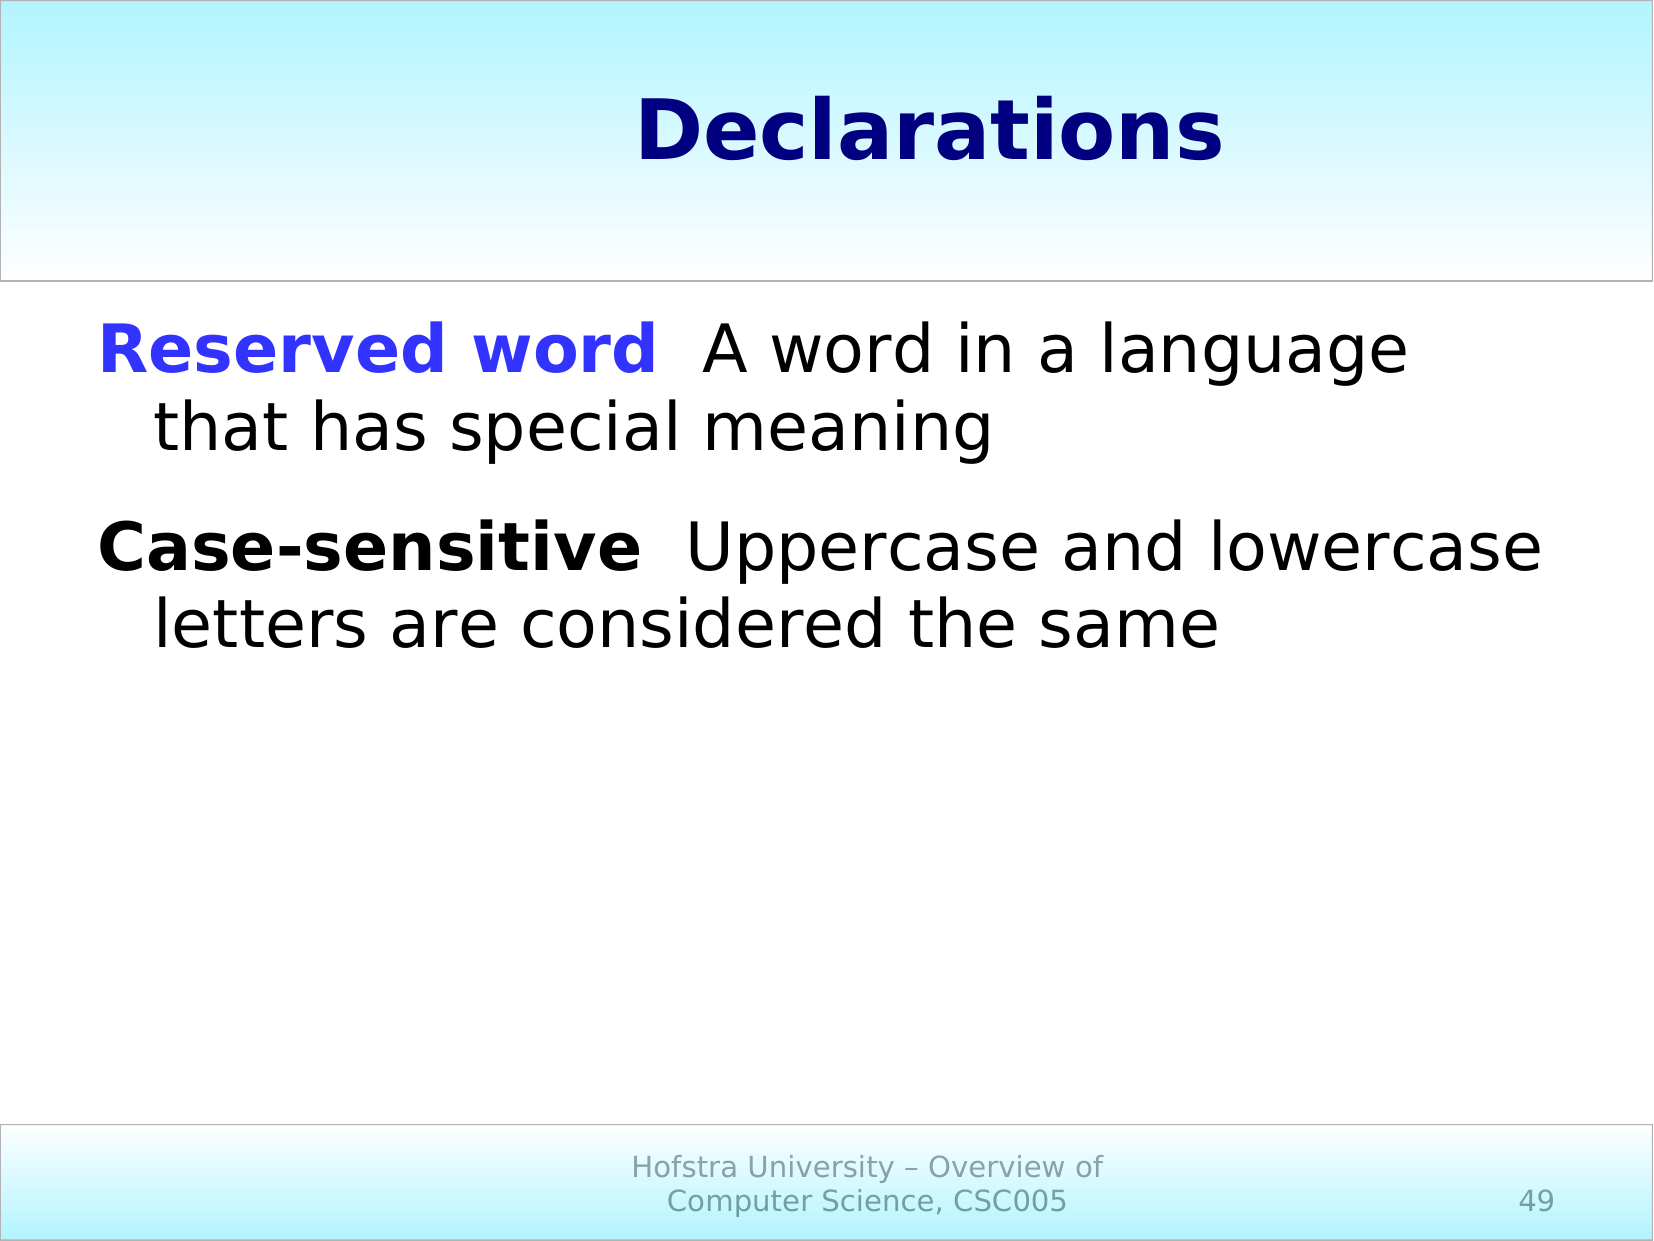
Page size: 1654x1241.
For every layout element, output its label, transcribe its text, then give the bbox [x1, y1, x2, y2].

title Declarations [247, 27, 1612, 235]
list Reserved word A word in a language that has special meaning Case-sensitive Uppercase and lowercase letters are considered the same [82, 303, 1571, 1131]
